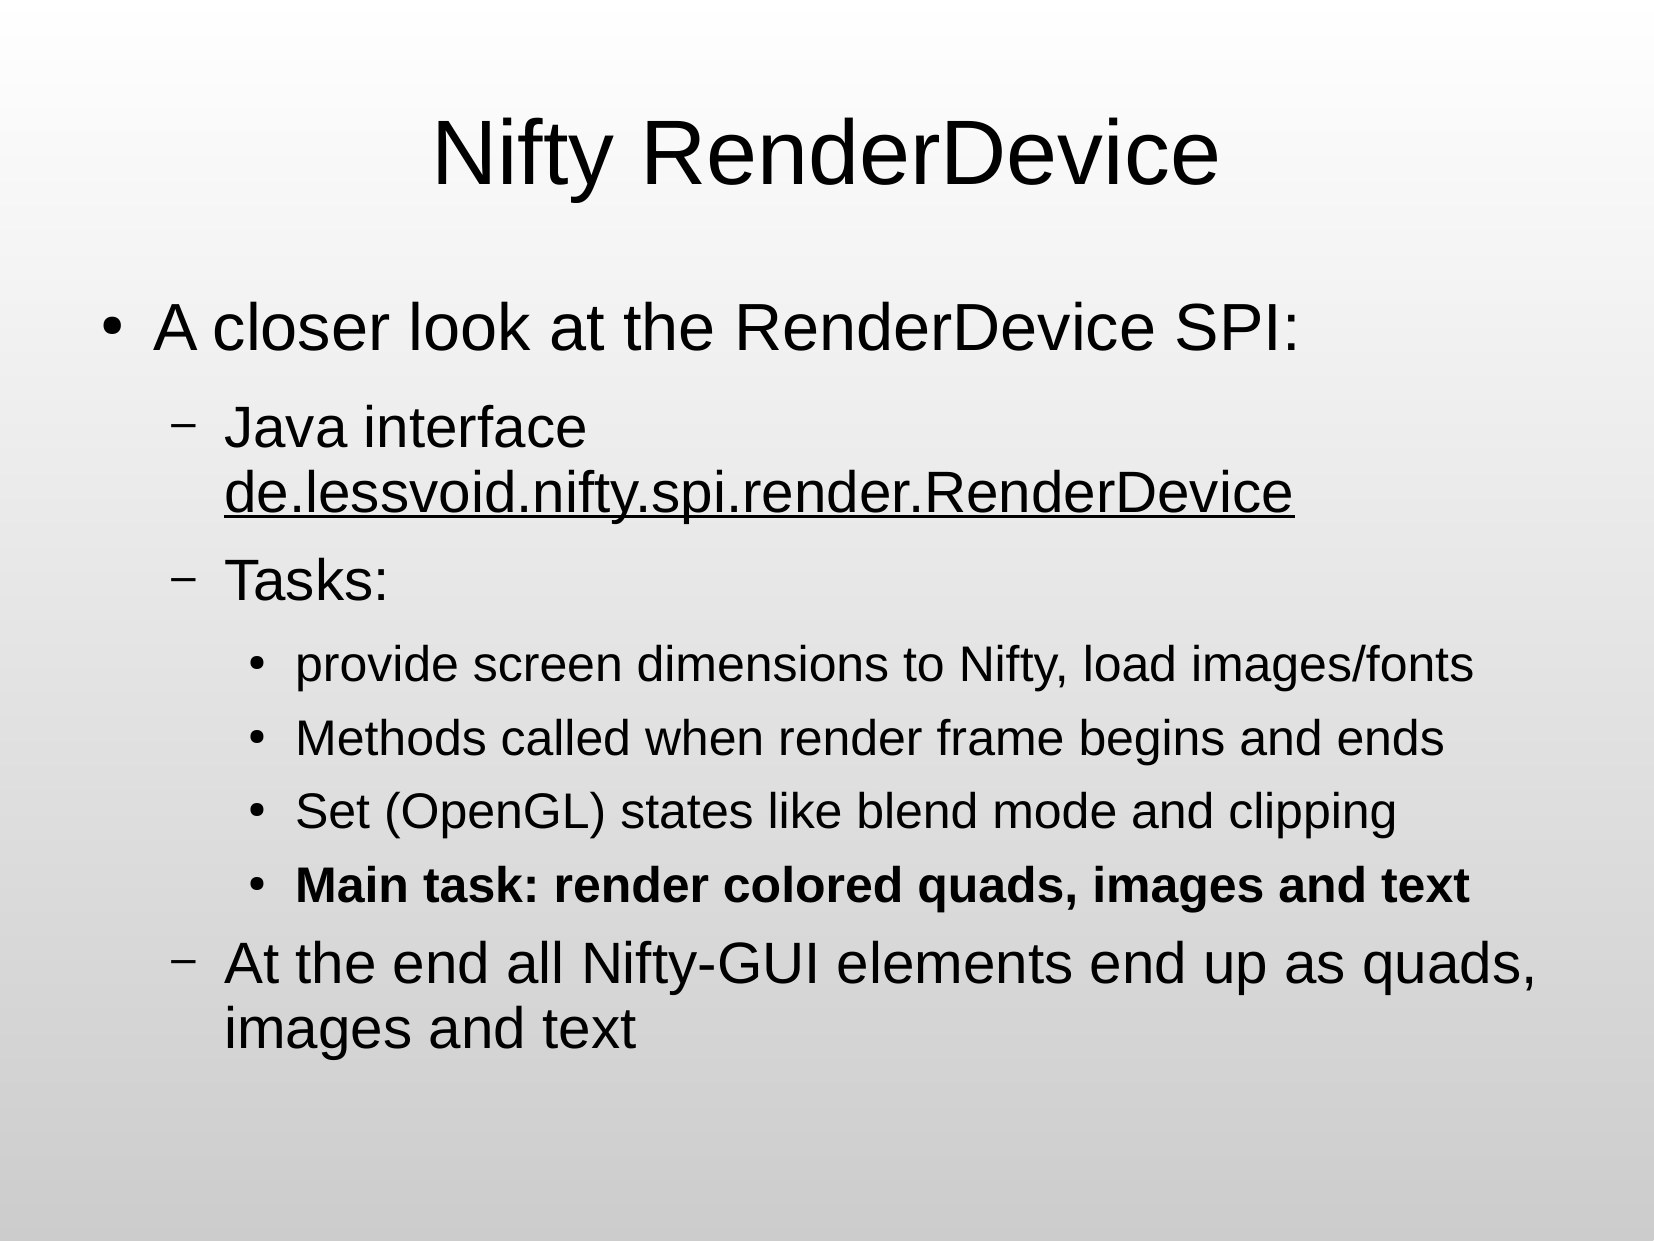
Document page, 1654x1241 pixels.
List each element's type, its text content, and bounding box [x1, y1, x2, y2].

title Nifty RenderDevice [82, 49, 1571, 257]
list A closer look at the RenderDevice SPI: Java interface de.lessvoid.nifty.spi.render.RenderDevice Tasks: provide screen dimensions to Nifty, load images/fonts Methods called when render frame begins and ends Set (OpenGL) states like blend mode and clipping Main task: render colored quads, images and text At the end all Nifty-GUI elements end up as quads, images and text [82, 290, 1571, 1109]
